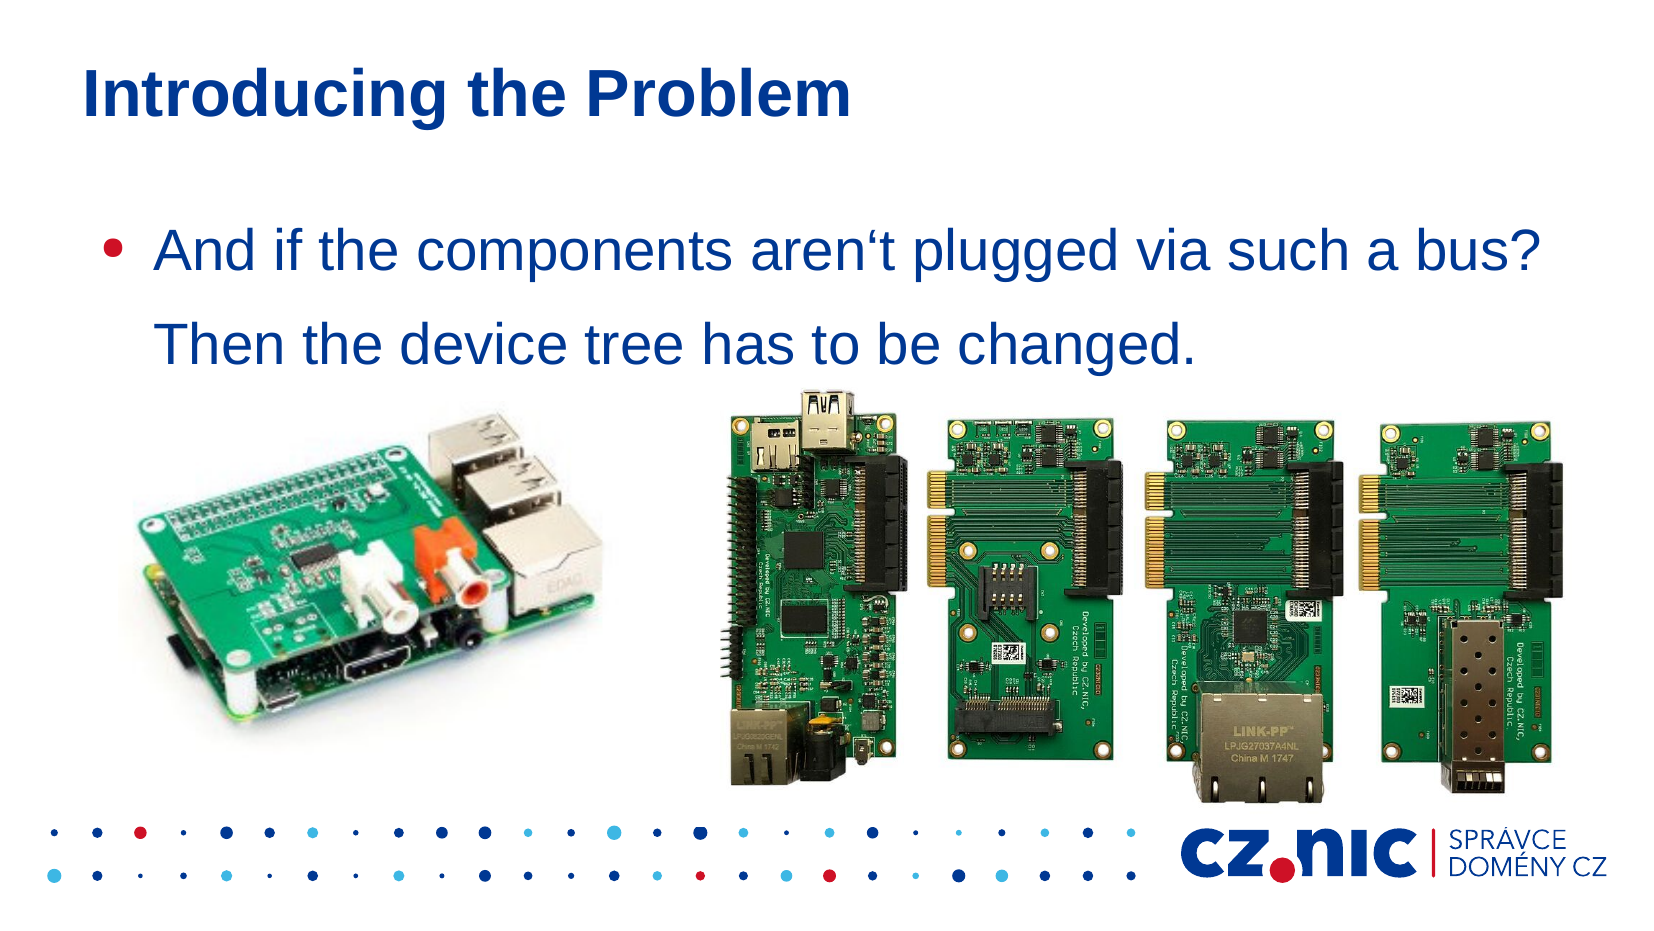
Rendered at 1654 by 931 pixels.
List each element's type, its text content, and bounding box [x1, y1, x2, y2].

list And if the components aren‘t plugged via such a bus? Then the device tree has to be changed. [82, 217, 1571, 758]
title Introducing the Problem [82, 53, 1571, 133]
picture [118, 401, 630, 758]
picture [685, 364, 1606, 827]
